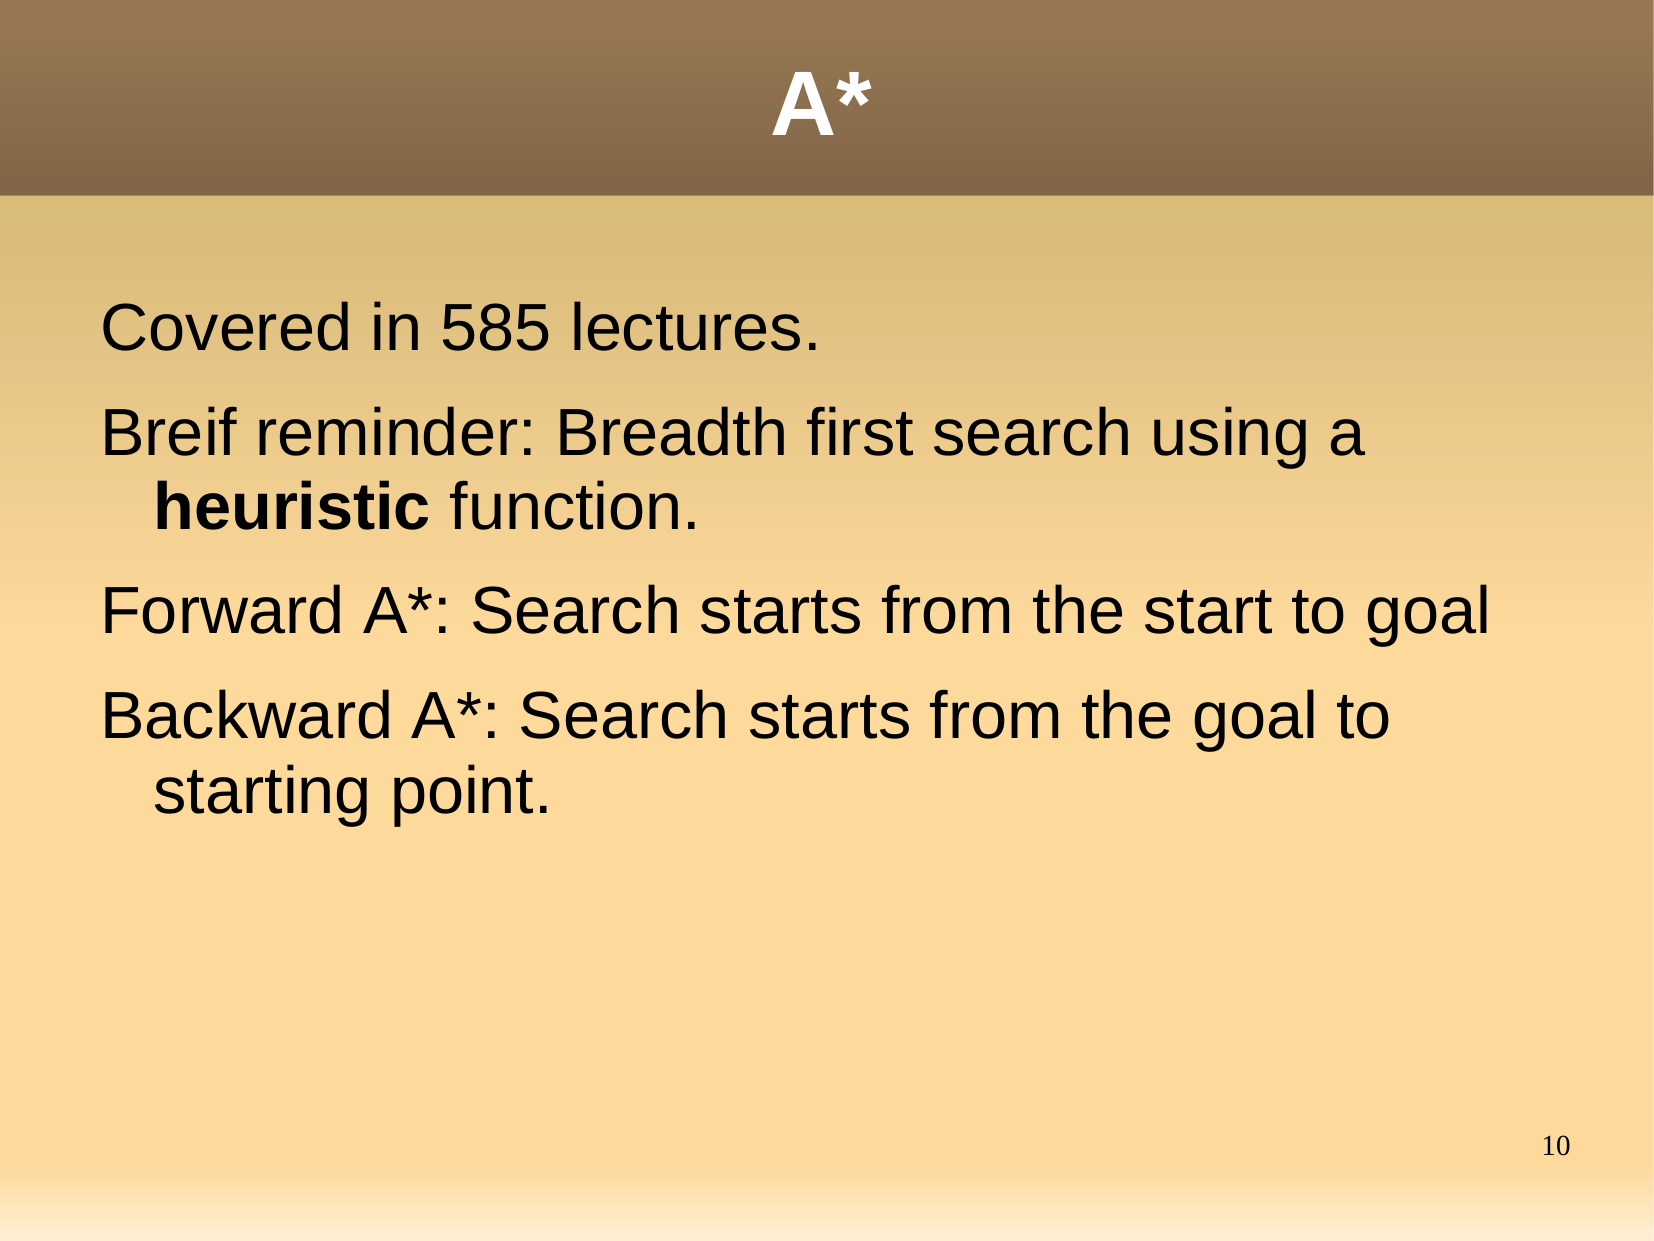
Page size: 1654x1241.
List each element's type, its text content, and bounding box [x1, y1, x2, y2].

list Covered in 585 lectures. Breif reminder: Breadth first search using a heuristic function. Forward A*: Search starts from the start to goal Backward A*: Search starts from the goal to starting point. [82, 290, 1571, 1094]
title A* [76, 7, 1565, 200]
picture [0, 0, 1654, 1241]
